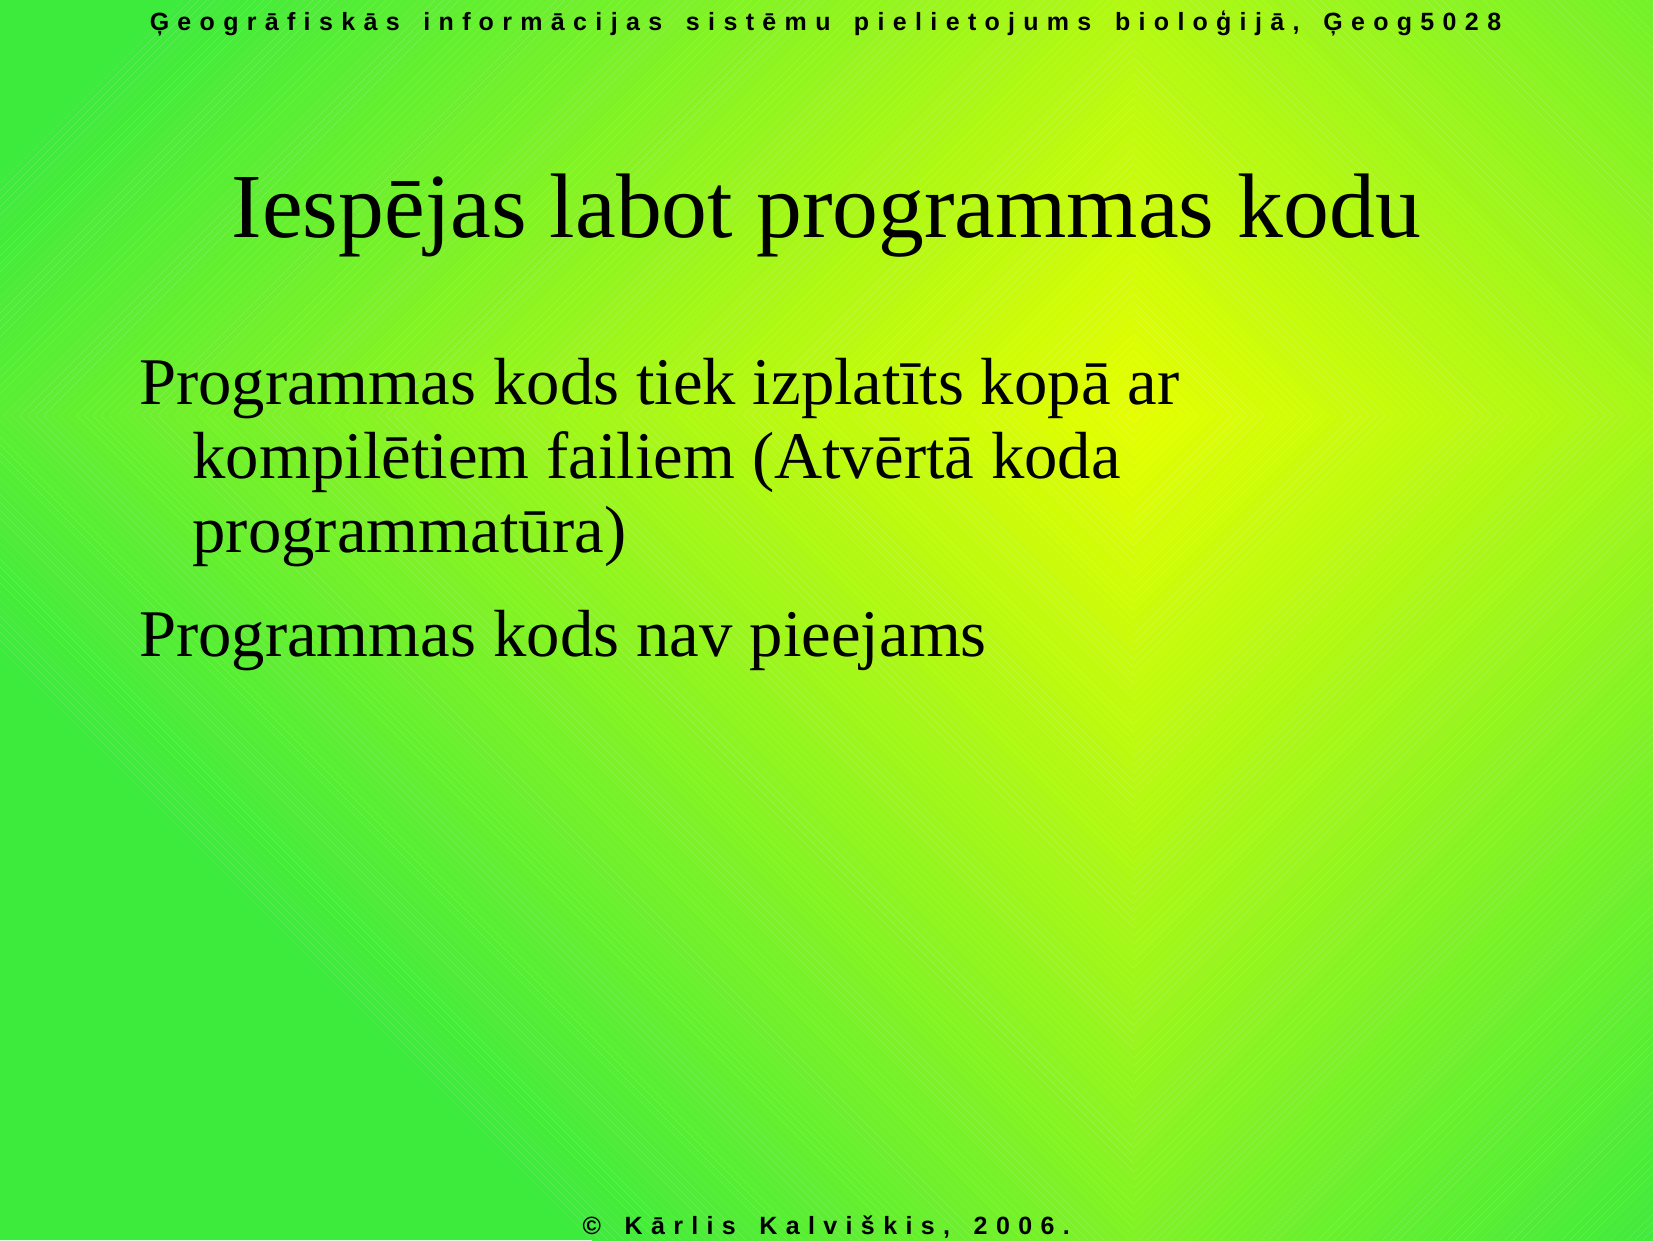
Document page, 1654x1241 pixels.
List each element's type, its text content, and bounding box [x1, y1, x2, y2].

list Programmas kods tiek izplatīts kopā ar kompilētiem failiem (Atvērtā koda programmatūra) Programmas kods nav pieejams [121, 344, 1534, 1127]
title Iespējas labot programmas kodu [121, 102, 1534, 311]
